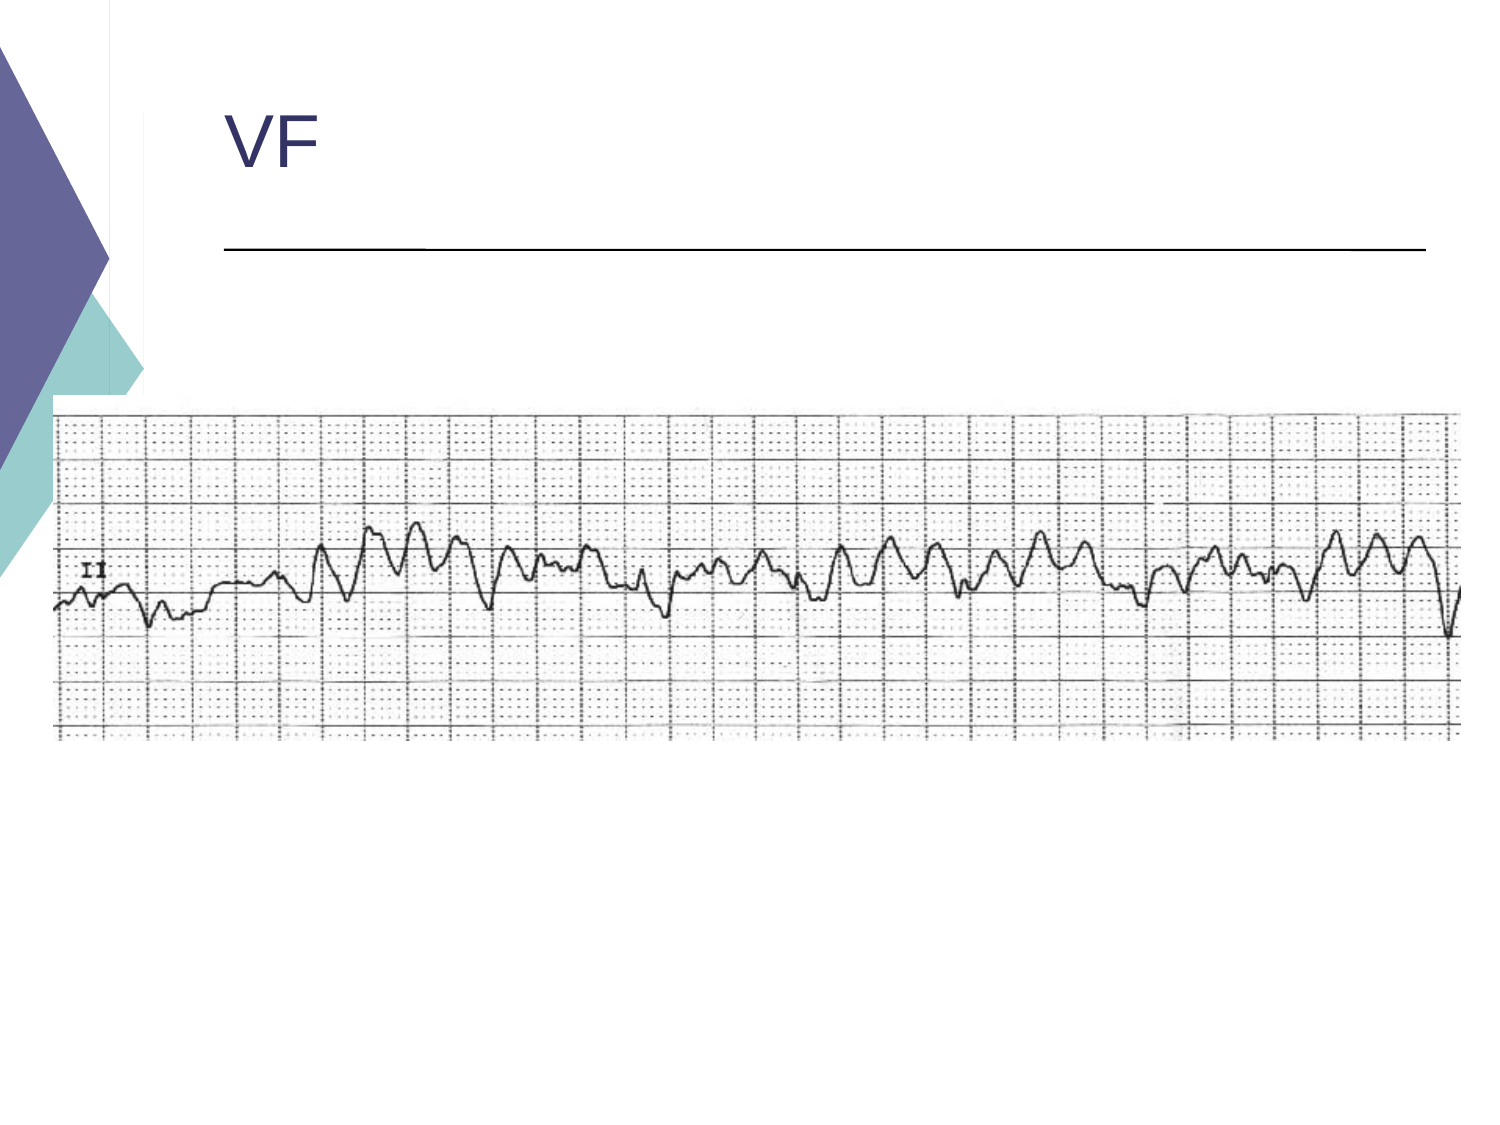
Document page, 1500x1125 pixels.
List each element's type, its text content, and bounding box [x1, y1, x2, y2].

title VF [224, 41, 1425, 237]
picture [53, 395, 1461, 741]
